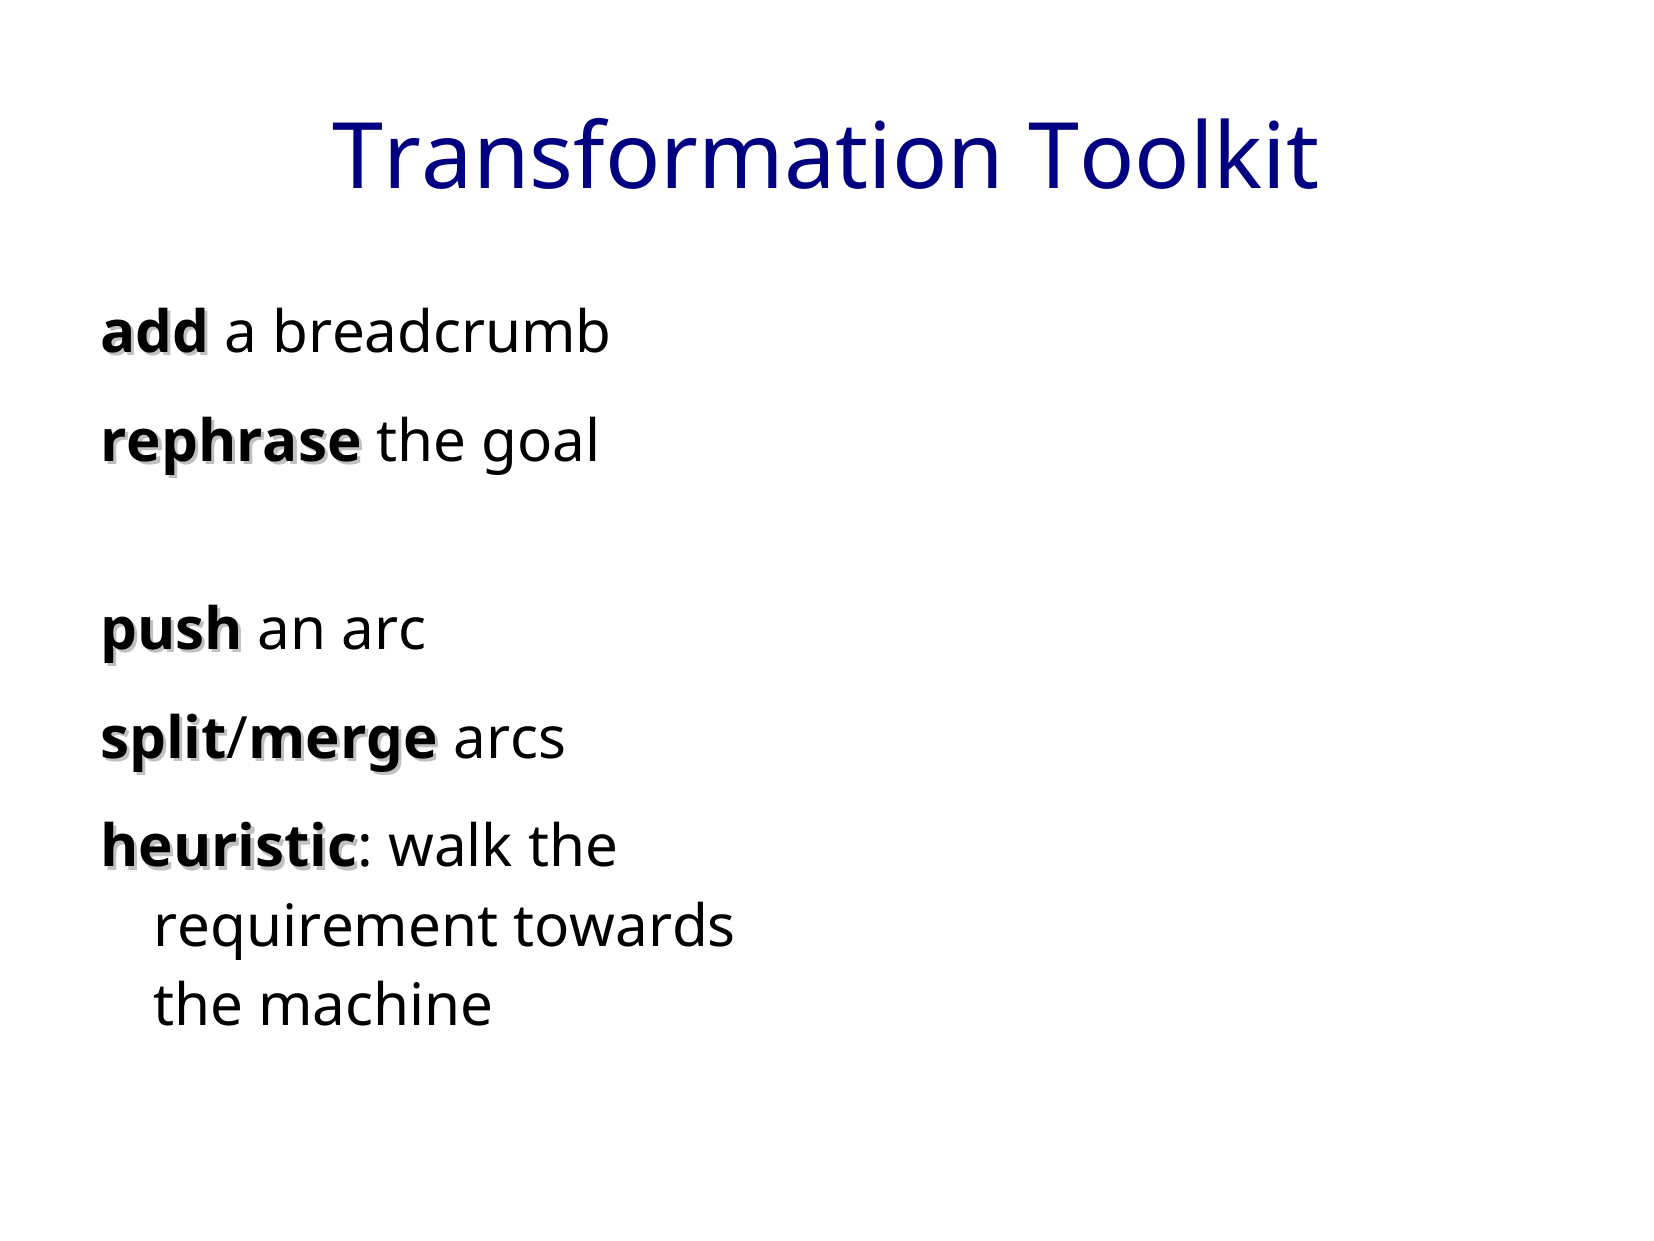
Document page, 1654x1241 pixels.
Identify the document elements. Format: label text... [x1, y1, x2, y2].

title Transformation Toolkit [82, 49, 1571, 257]
list add a breadcrumb rephrase the goal push an arc split/merge arcs heuristic: walk the requirement towards the machine [82, 290, 809, 1156]
